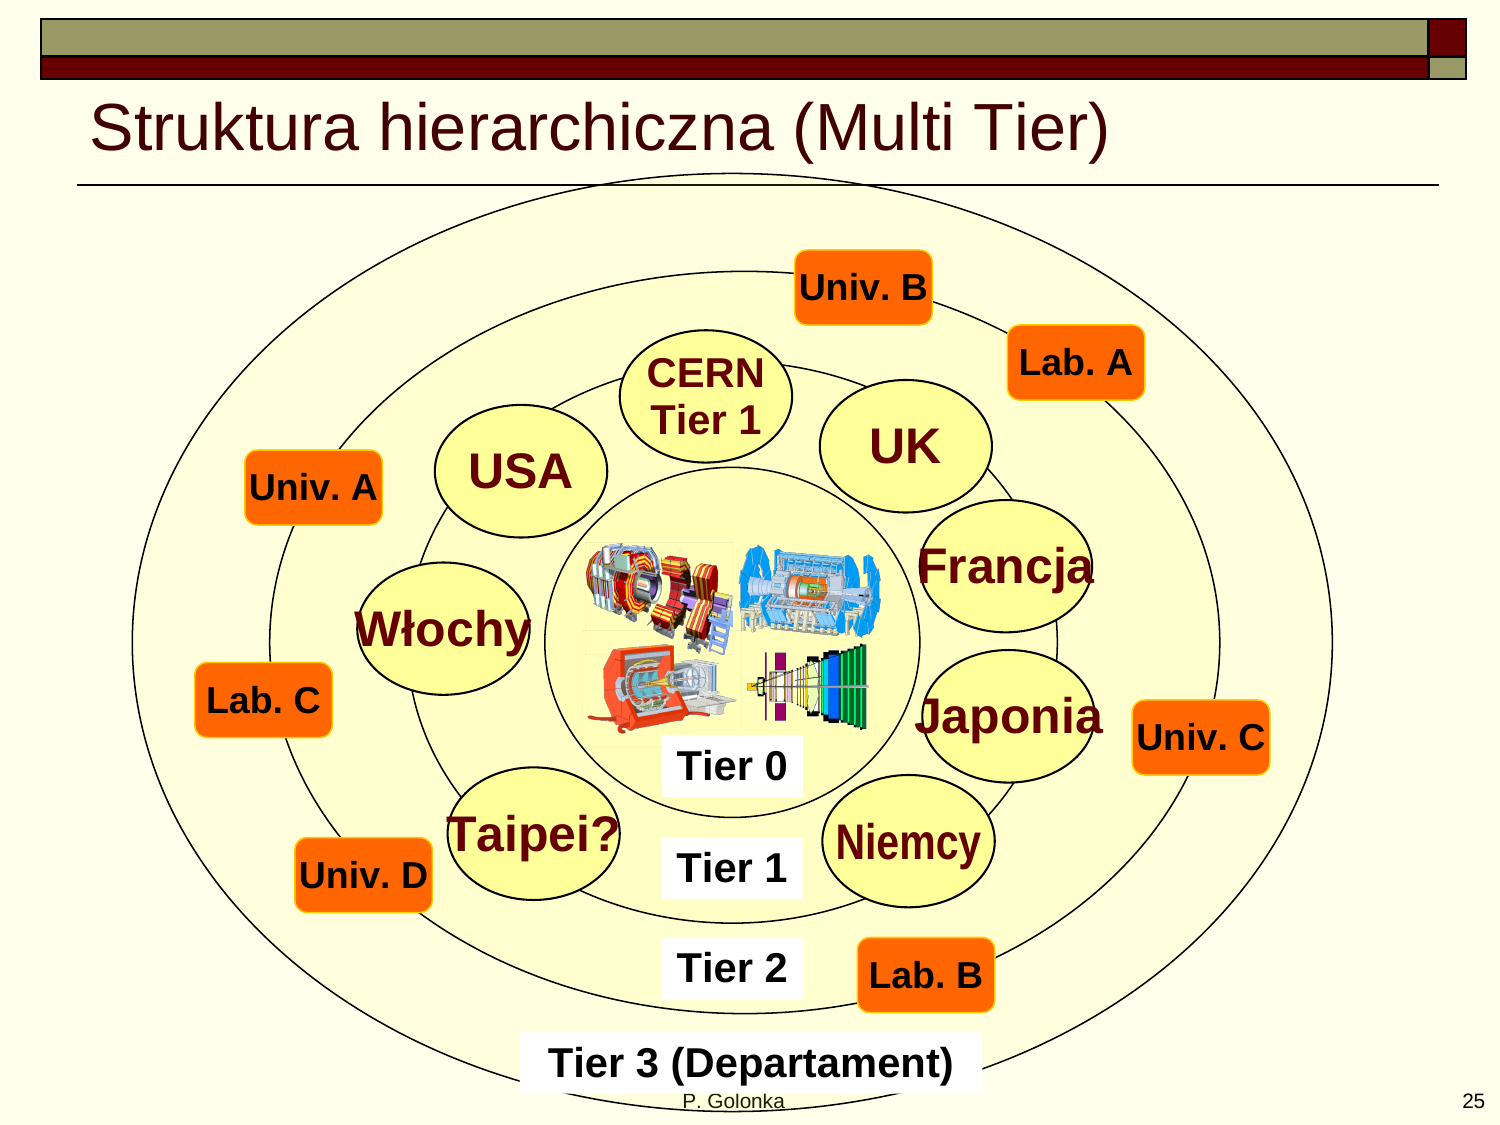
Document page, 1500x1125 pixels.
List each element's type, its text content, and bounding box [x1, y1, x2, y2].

text_box Univ. C [1132, 699, 1270, 776]
text_box Francja [922, 500, 1093, 633]
text_box Lab. A [1007, 324, 1145, 401]
text_box [569, 1094, 895, 1112]
text_box Tier 1 [661, 837, 803, 900]
title Struktura hierarchiczna (Multi Tier) [75, 82, 1426, 173]
text_box Tier 3 (Departament) [519, 1031, 983, 1094]
text_box [132, 173, 1333, 1081]
text_box Univ. A [244, 450, 383, 526]
text_box Univ. D [294, 837, 433, 913]
text_box Japonia [922, 703, 931, 728]
text_box Univ. B [794, 249, 933, 326]
text_box Taipei? [447, 767, 620, 901]
text_box Niemcy [822, 774, 995, 908]
text_box Lab. B [857, 937, 995, 1013]
text_box USA [434, 404, 608, 538]
text_box Tier 2 [661, 937, 803, 1000]
text_box Włochy [357, 562, 530, 695]
text_box Japonia [925, 650, 1094, 783]
text_box Tier 0 [661, 734, 803, 797]
picture [582, 542, 881, 748]
text_box Lab. C [194, 662, 333, 738]
text_box UK [819, 379, 992, 513]
text_box CERN Tier 1 [619, 330, 793, 463]
